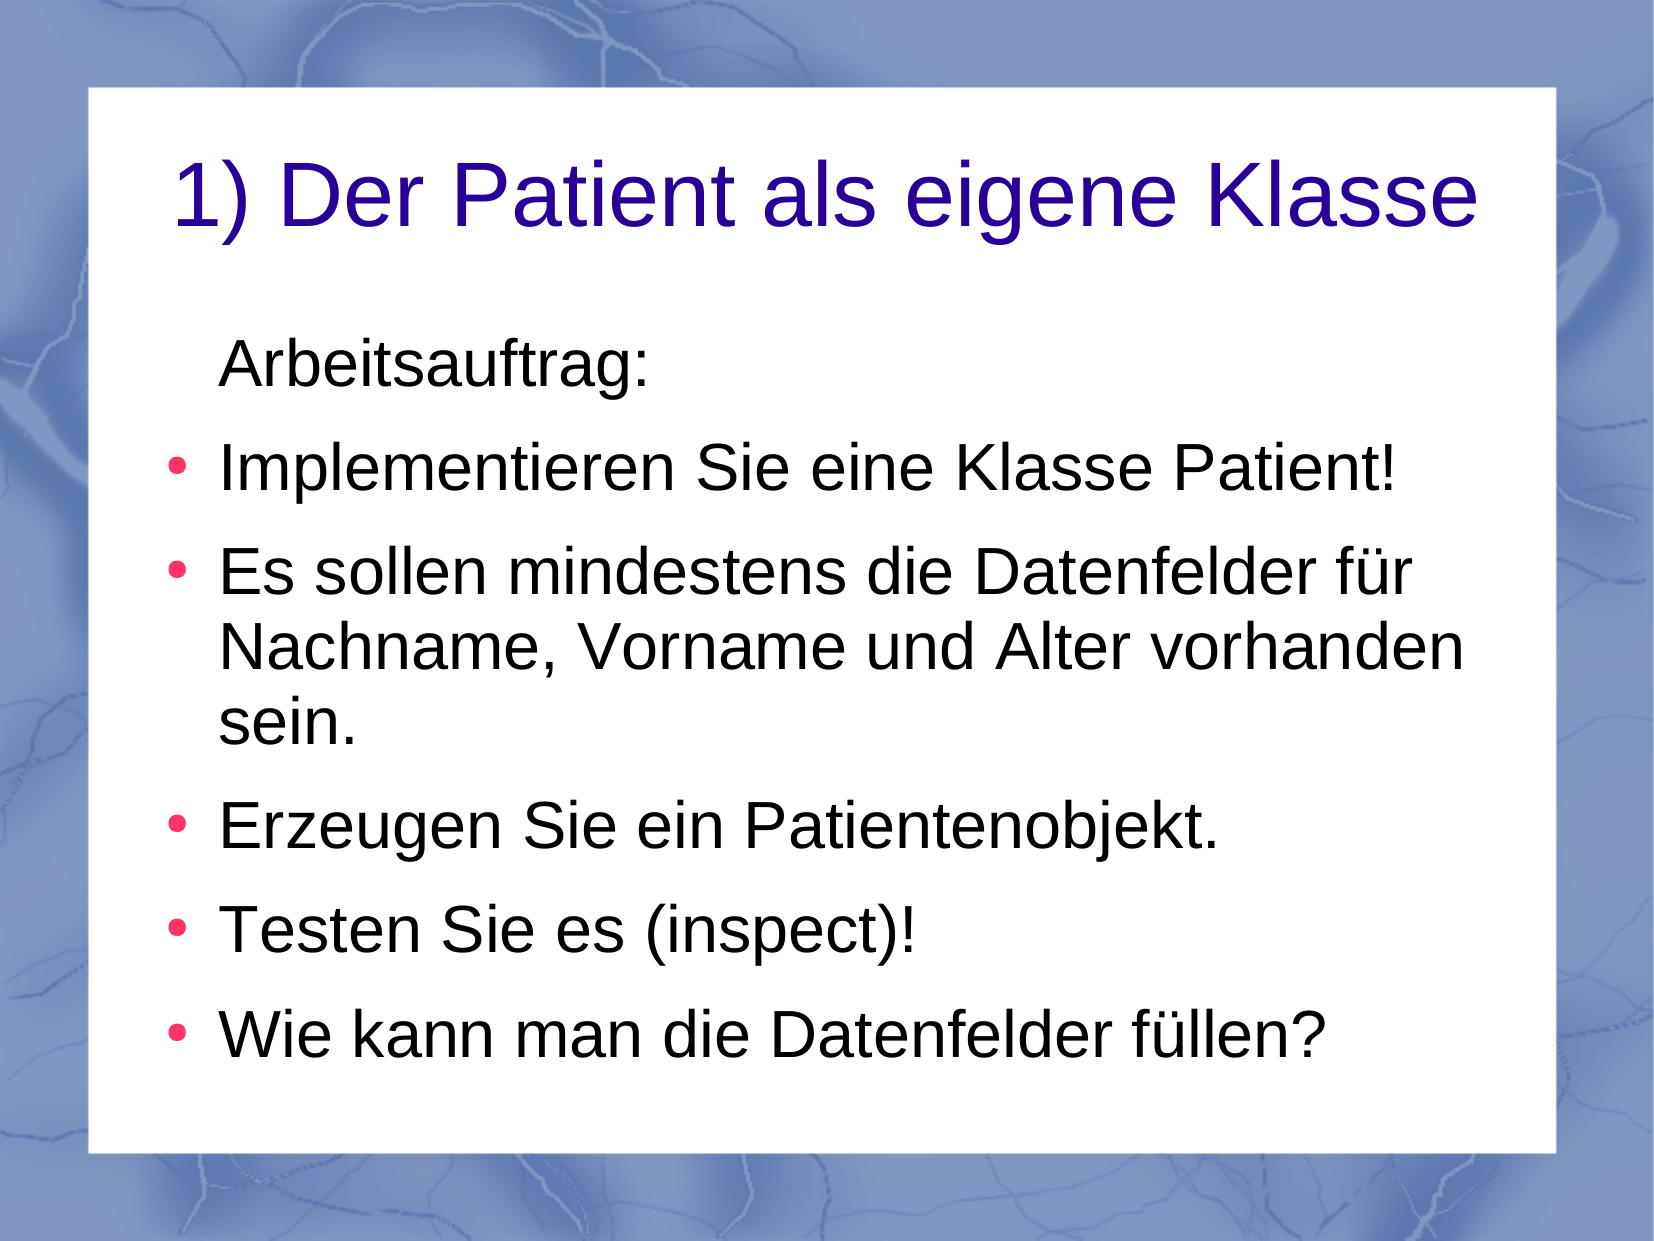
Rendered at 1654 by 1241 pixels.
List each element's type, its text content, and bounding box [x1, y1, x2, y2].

picture [0, 0, 1654, 1241]
list Arbeitsauftrag: Implementieren Sie eine Klasse Patient! Es sollen mindestens die Datenfelder für Nachname, Vorname und Alter vorhanden sein. Erzeugen Sie ein Patientenobjekt. Testen Sie es (inspect)! Wie kann man die Datenfelder füllen? [147, 325, 1506, 1072]
title 1) Der Patient als eigene Klasse [118, 90, 1536, 298]
